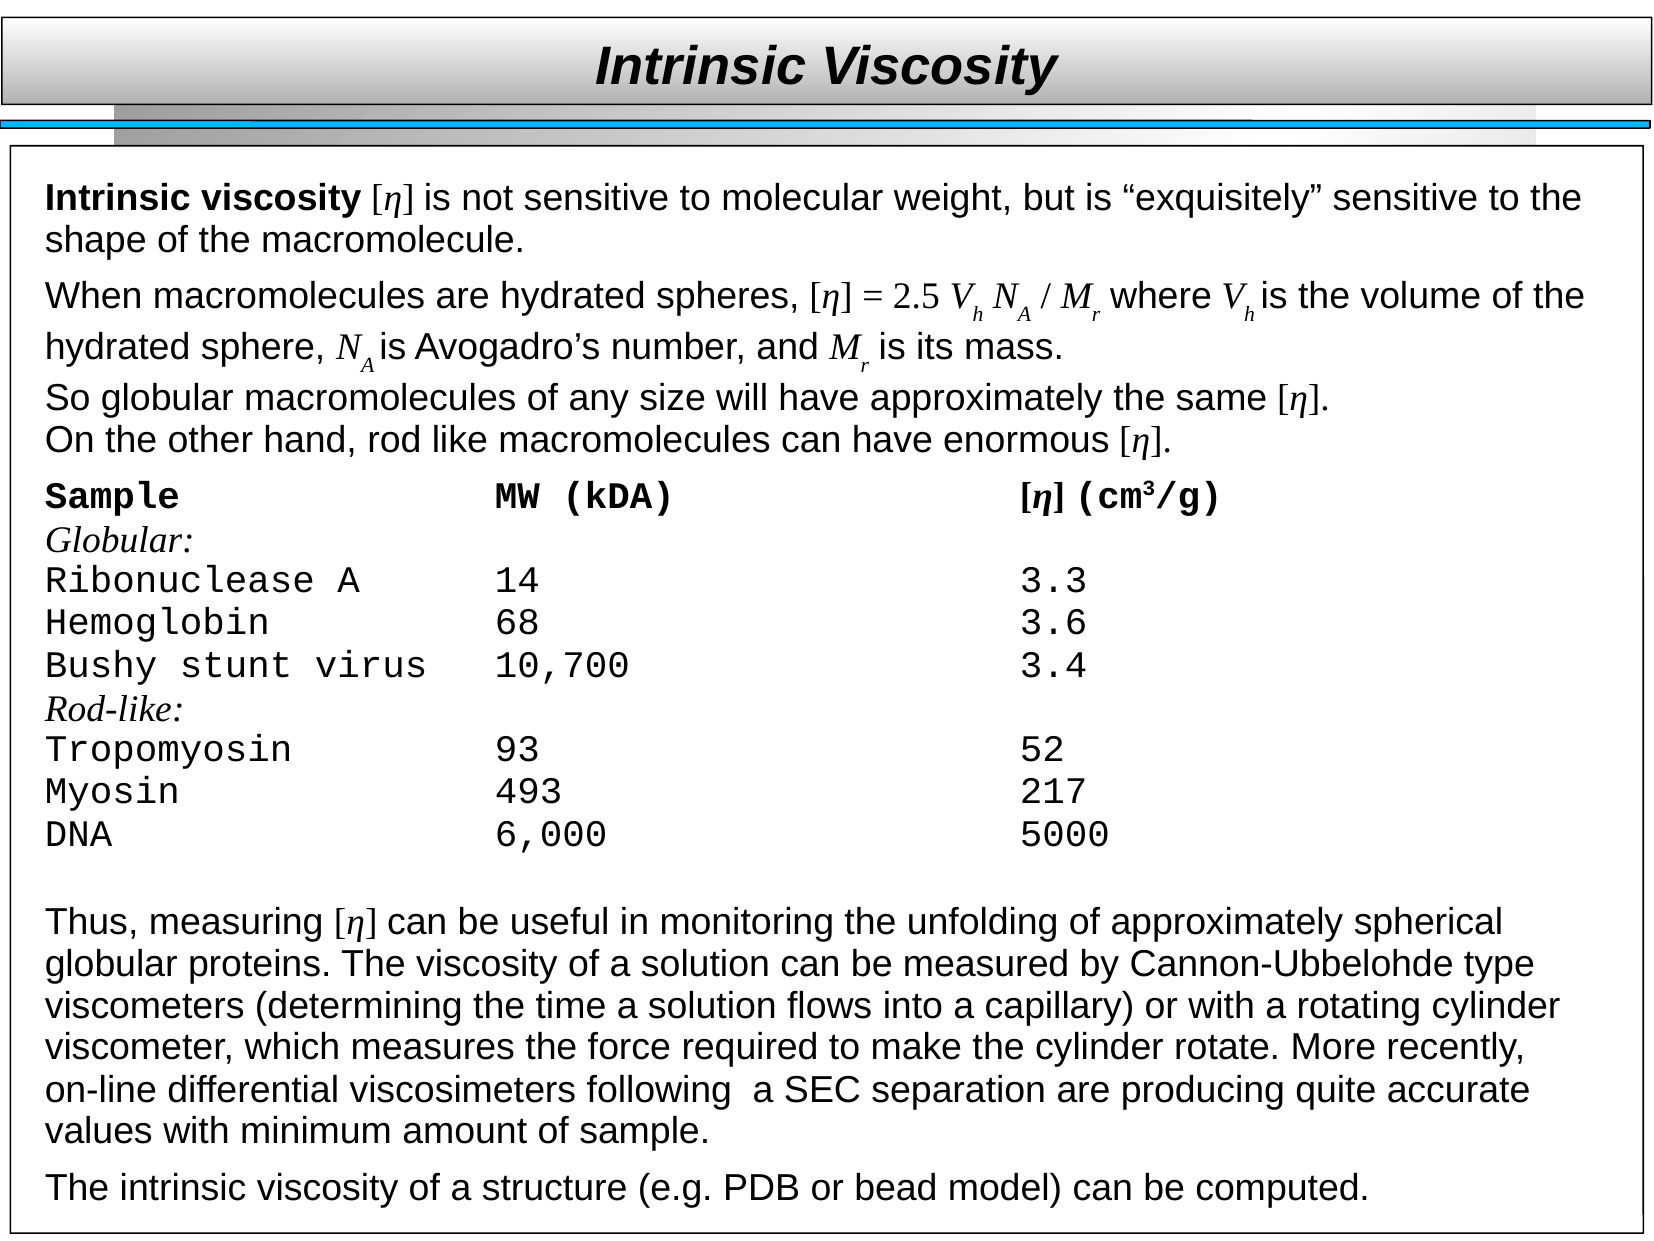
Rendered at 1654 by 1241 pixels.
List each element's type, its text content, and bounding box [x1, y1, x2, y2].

text_box [0, 120, 1651, 129]
text_box [10, 145, 1644, 1234]
text_box Intrinsic viscosity [η] is not sensitive to molecular weight, but is “exquisitely” sensitive to the shape of the macromolecule. When macromolecules are hydrated spheres, [η] = 2.5 Vh NA / Mr where Vh is the volume of the hydrated sphere, NA is Avogadro’s number, and Mr is its mass. So globular macromolecules of any size will have approximately the same [η]. On the other hand, rod like macromolecules can have enormous [η]. Sample MW (kDA) [η] (cm3/g) Globular: Ribonuclease A 14 3.3 Hemoglobin 68 3.6 Bushy stunt virus 10,700 3.4 Rod-like: Tropomyosin 93 52 Myosin 493 217 DNA 6,000 5000 Thus, measuring [η] can be useful in monitoring the unfolding of approximately spherical globular proteins. The viscosity of a solution can be measured by Cannon-Ubbelohde type viscometers (determining the time a solution flows into a capillary) or with a rotating cylinder viscometer, which measures the force required to make the cylinder rotate. More recently, on-line differential viscosimeters following a SEC separation are producing quite accurate values with minimum amount of sample. The intrinsic viscosity of a structure (e.g. PDB or bead model) can be computed. [29, 169, 1605, 1241]
text_box Intrinsic Viscosity [1, 17, 1652, 105]
